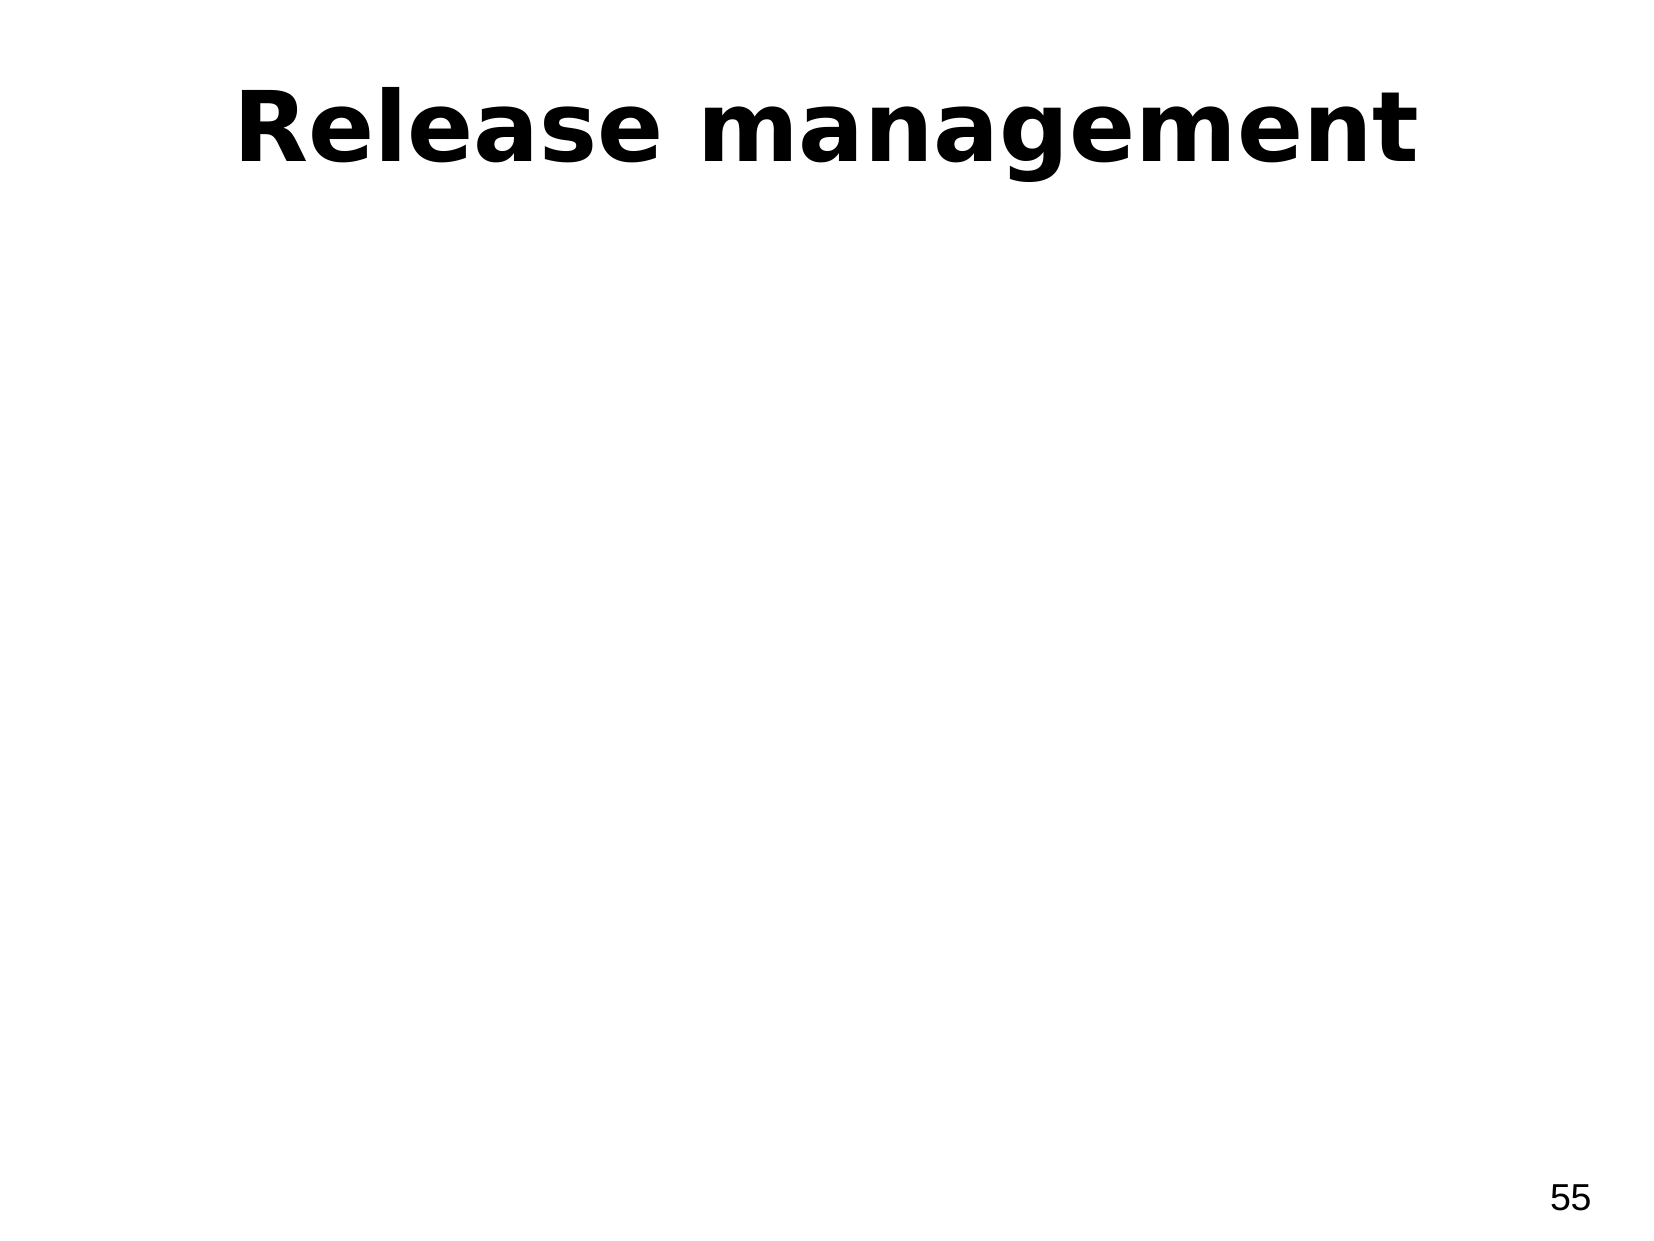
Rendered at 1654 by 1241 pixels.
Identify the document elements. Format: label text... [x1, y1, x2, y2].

title Release management [82, 49, 1571, 196]
